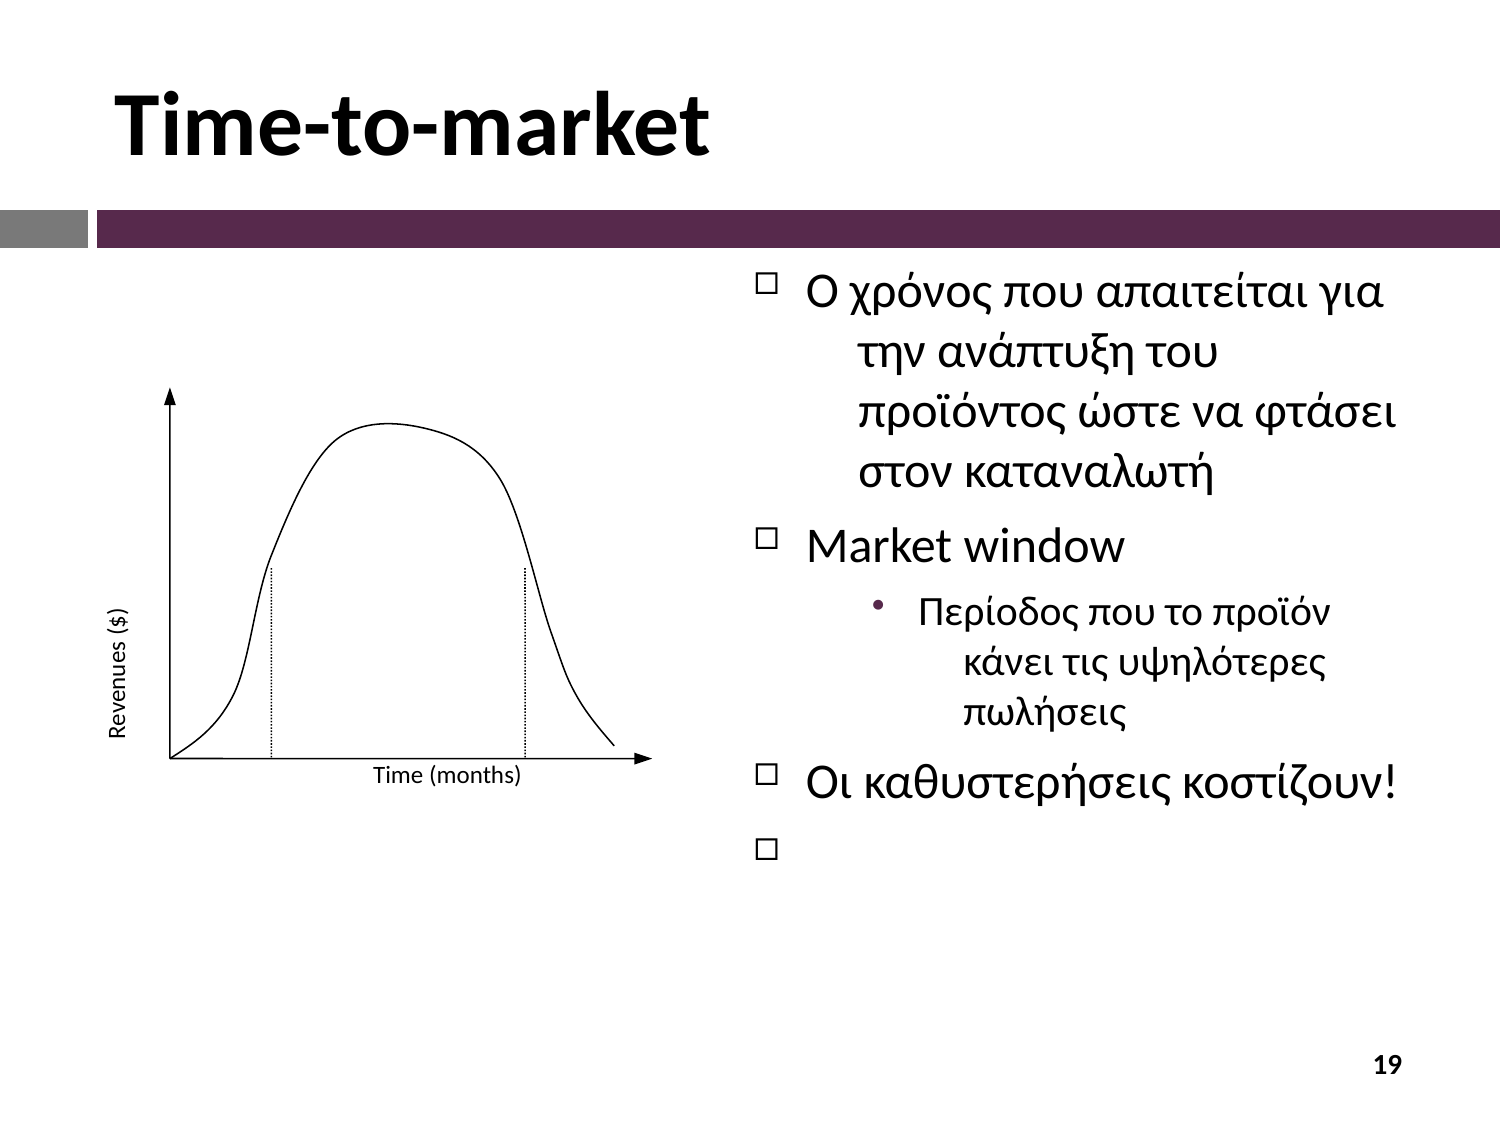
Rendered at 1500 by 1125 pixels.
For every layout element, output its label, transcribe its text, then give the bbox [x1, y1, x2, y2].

text_box Time (months) [373, 758, 615, 810]
title Time-to-market [99, 37, 1438, 201]
list Ο χρόνος που απαιτείται για την ανάπτυξη του προϊόντος ώστε να φτάσει στον καταναλωτή Market window Περίοδος που το προϊόν κάνει τις υψηλότερες πωλήσεις Οι καθυστερήσεις κοστίζουν! [738, 249, 1435, 988]
text_box [1312, 1025, 1463, 1101]
text_box Revenues ($) [100, 401, 157, 740]
